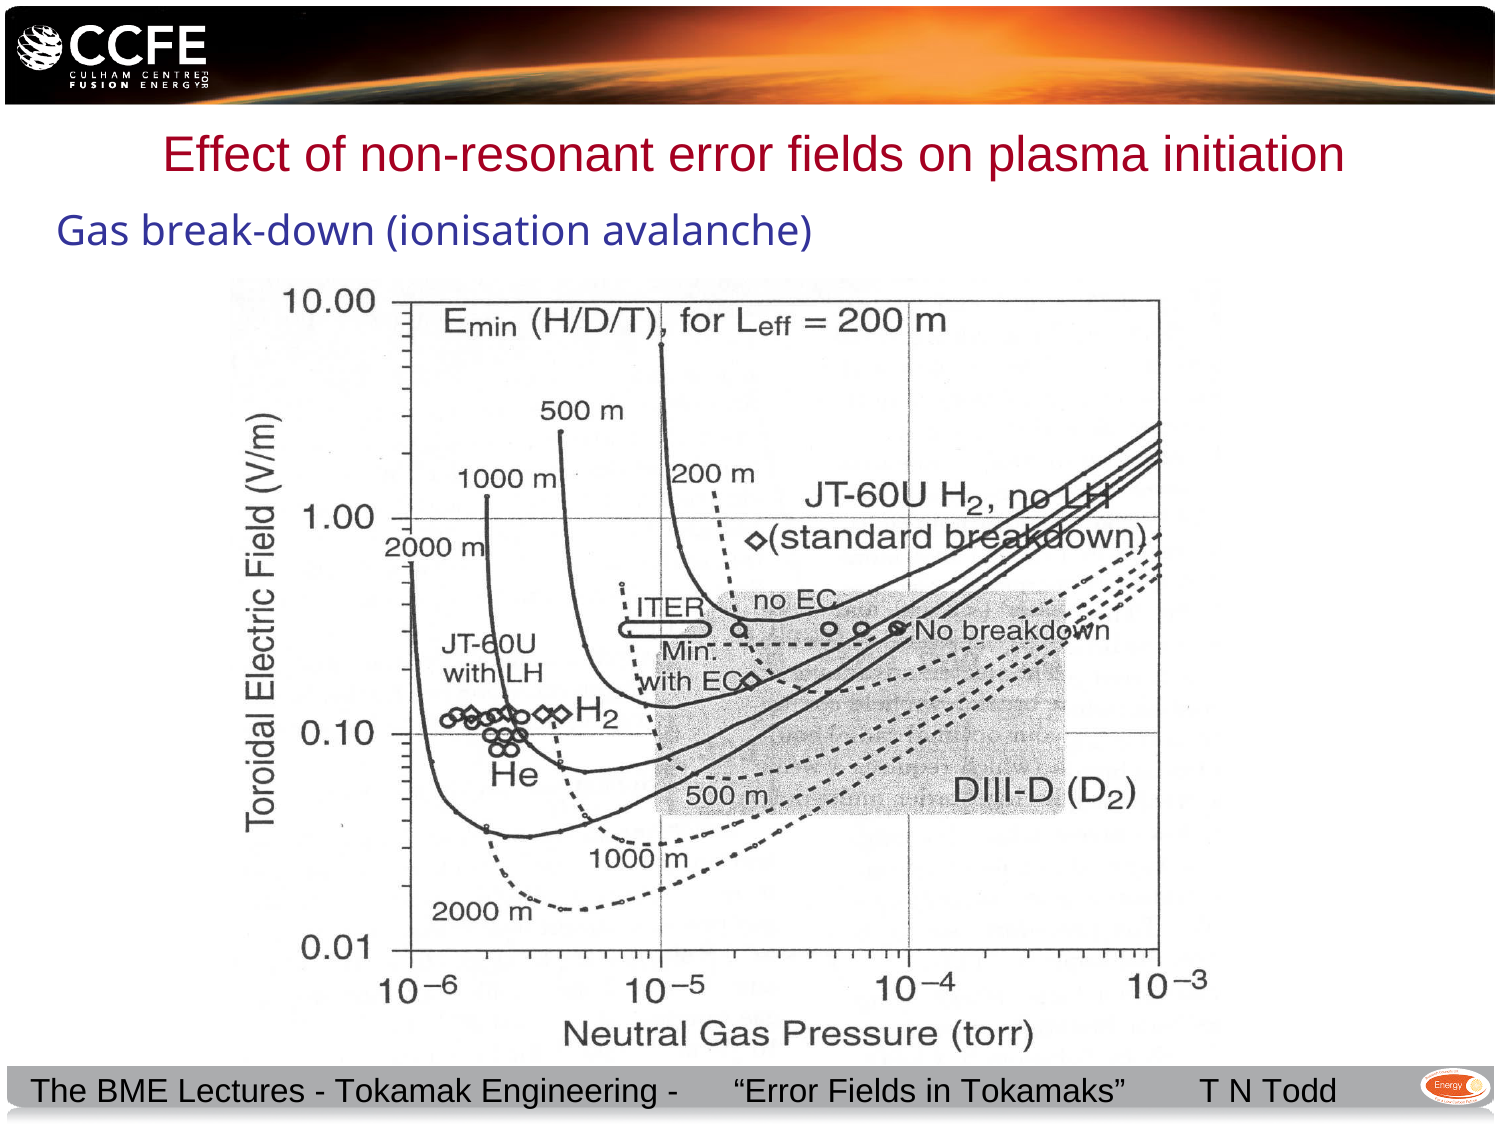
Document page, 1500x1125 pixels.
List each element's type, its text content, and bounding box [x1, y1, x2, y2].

picture [5, 6, 1495, 105]
text_box Effect of non-resonant error fields on plasma initiation [147, 113, 1362, 189]
text_box Gas break-down (ionisation avalanche) [41, 196, 828, 262]
picture [1421, 1067, 1490, 1106]
chart [230, 278, 1221, 1065]
